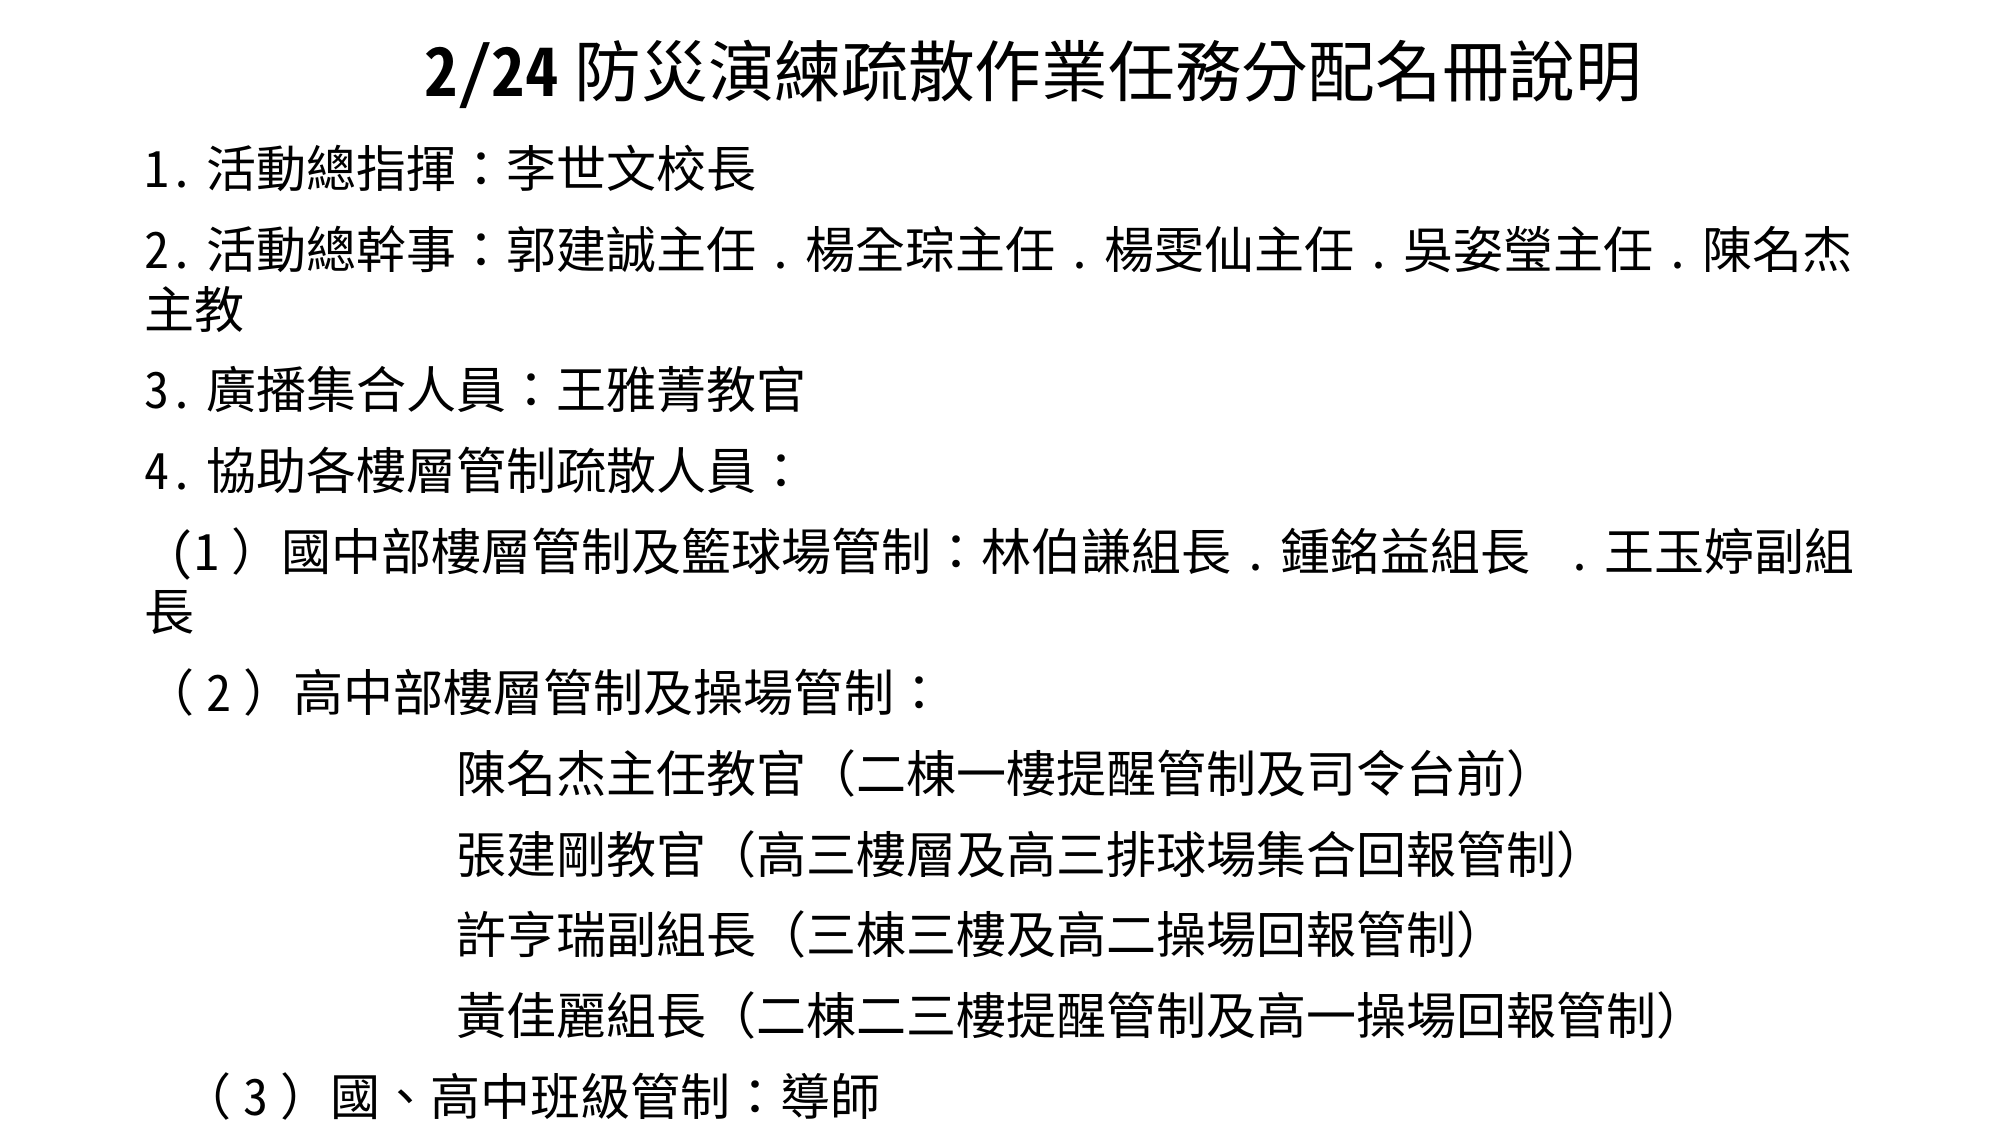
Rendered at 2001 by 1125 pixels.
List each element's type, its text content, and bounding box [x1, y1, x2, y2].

list 1.活動總指揮：李世文校長 2.活動總幹事：郭建誠主任.楊全琮主任.楊雯仙主任.吳姿瑩主任.陳名杰主教 3.廣播集合人員：王雅菁教官 4.協助各樓層管制疏散人員： (1）國中部樓層管制及籃球場管制：林伯謙組長.鍾銘益組長 .王玉婷副組長 （2）高中部樓層管制及操場管制： 陳名杰主任教官（二棟一樓提醒管制及司令台前） 張建剛教官（高三樓層及高三排球場集合回報管制） 許亨瑞副組長（三棟三樓及高二操場回報管制） 黃佳麗組長（二棟二三樓提醒管制及高一操場回報管制） （3）國、高中班級管制：導師 5.攝影及拍照：汪德方組長及劉冠瑩小姐 6.操場司令臺廣播器：黃詩茹副組長及吳鈺涵副組長 [129, 129, 1904, 1102]
title 2/24防災演練疏散作業任務分配名冊說明 [306, 29, 1761, 117]
